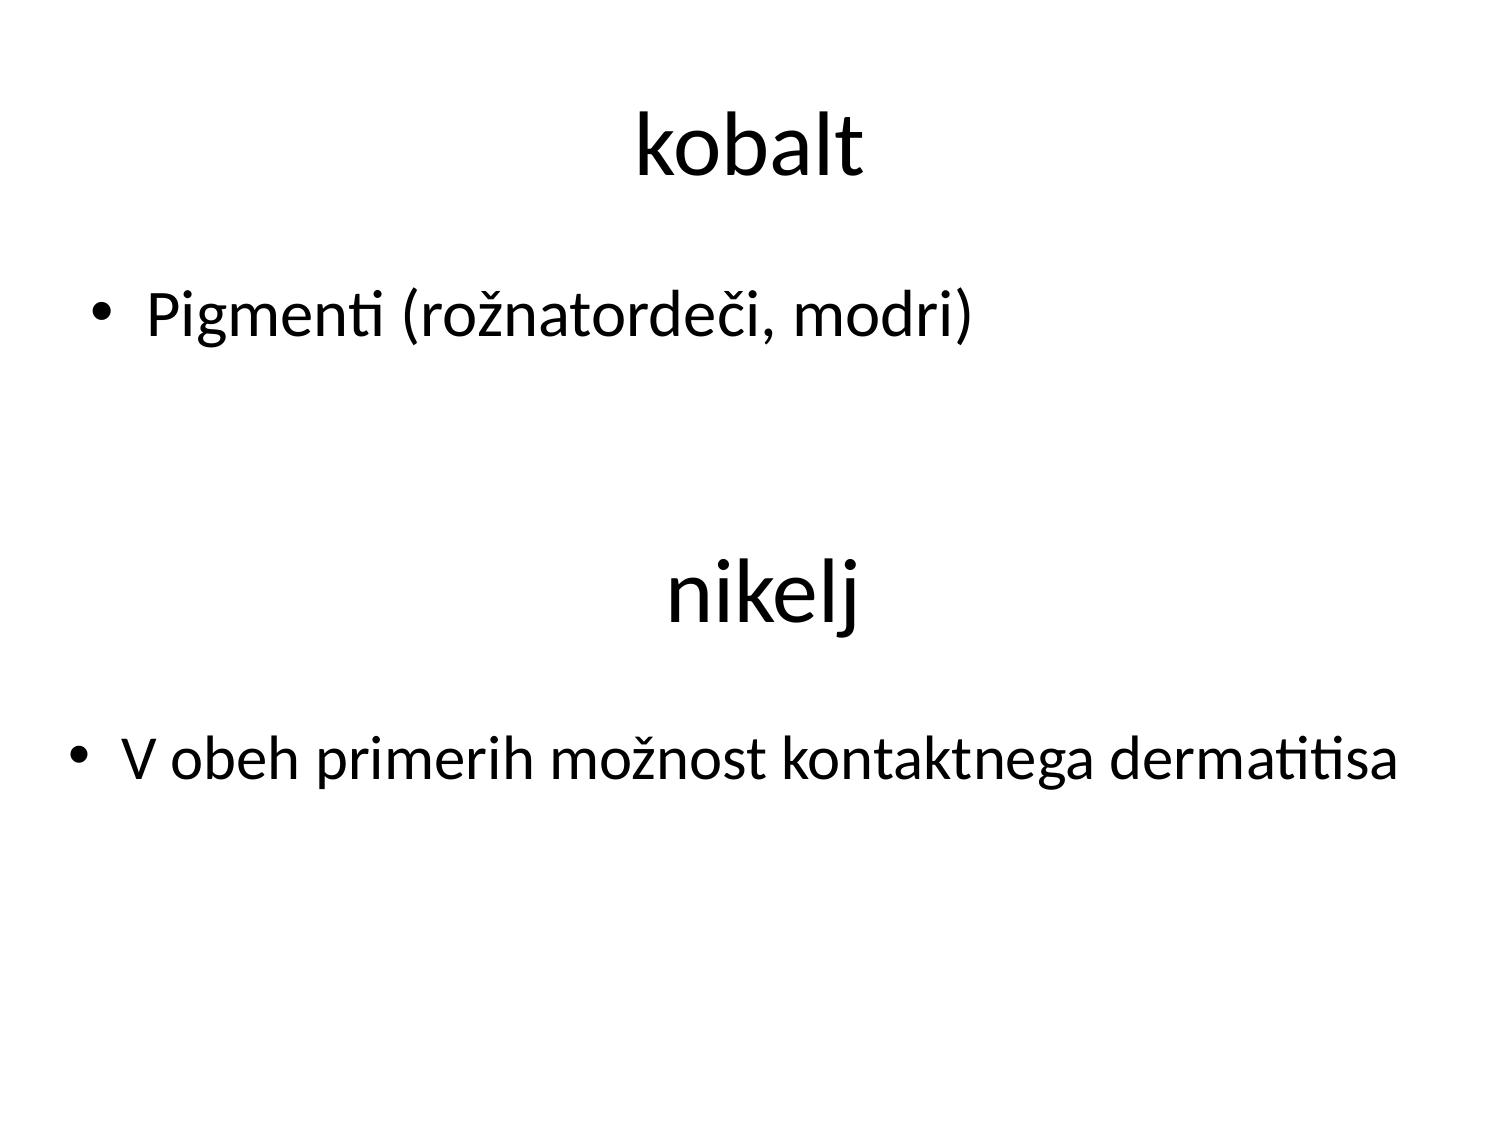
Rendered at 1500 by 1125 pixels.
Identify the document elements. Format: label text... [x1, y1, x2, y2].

text_box V obeh primerih možnost kontaktnega dermatitisa [53, 709, 1471, 868]
title kobalt [75, 45, 1425, 233]
list Pigmenti (rožnatordeči, modri) [75, 262, 1425, 421]
text_box nikelj [88, 491, 1439, 680]
